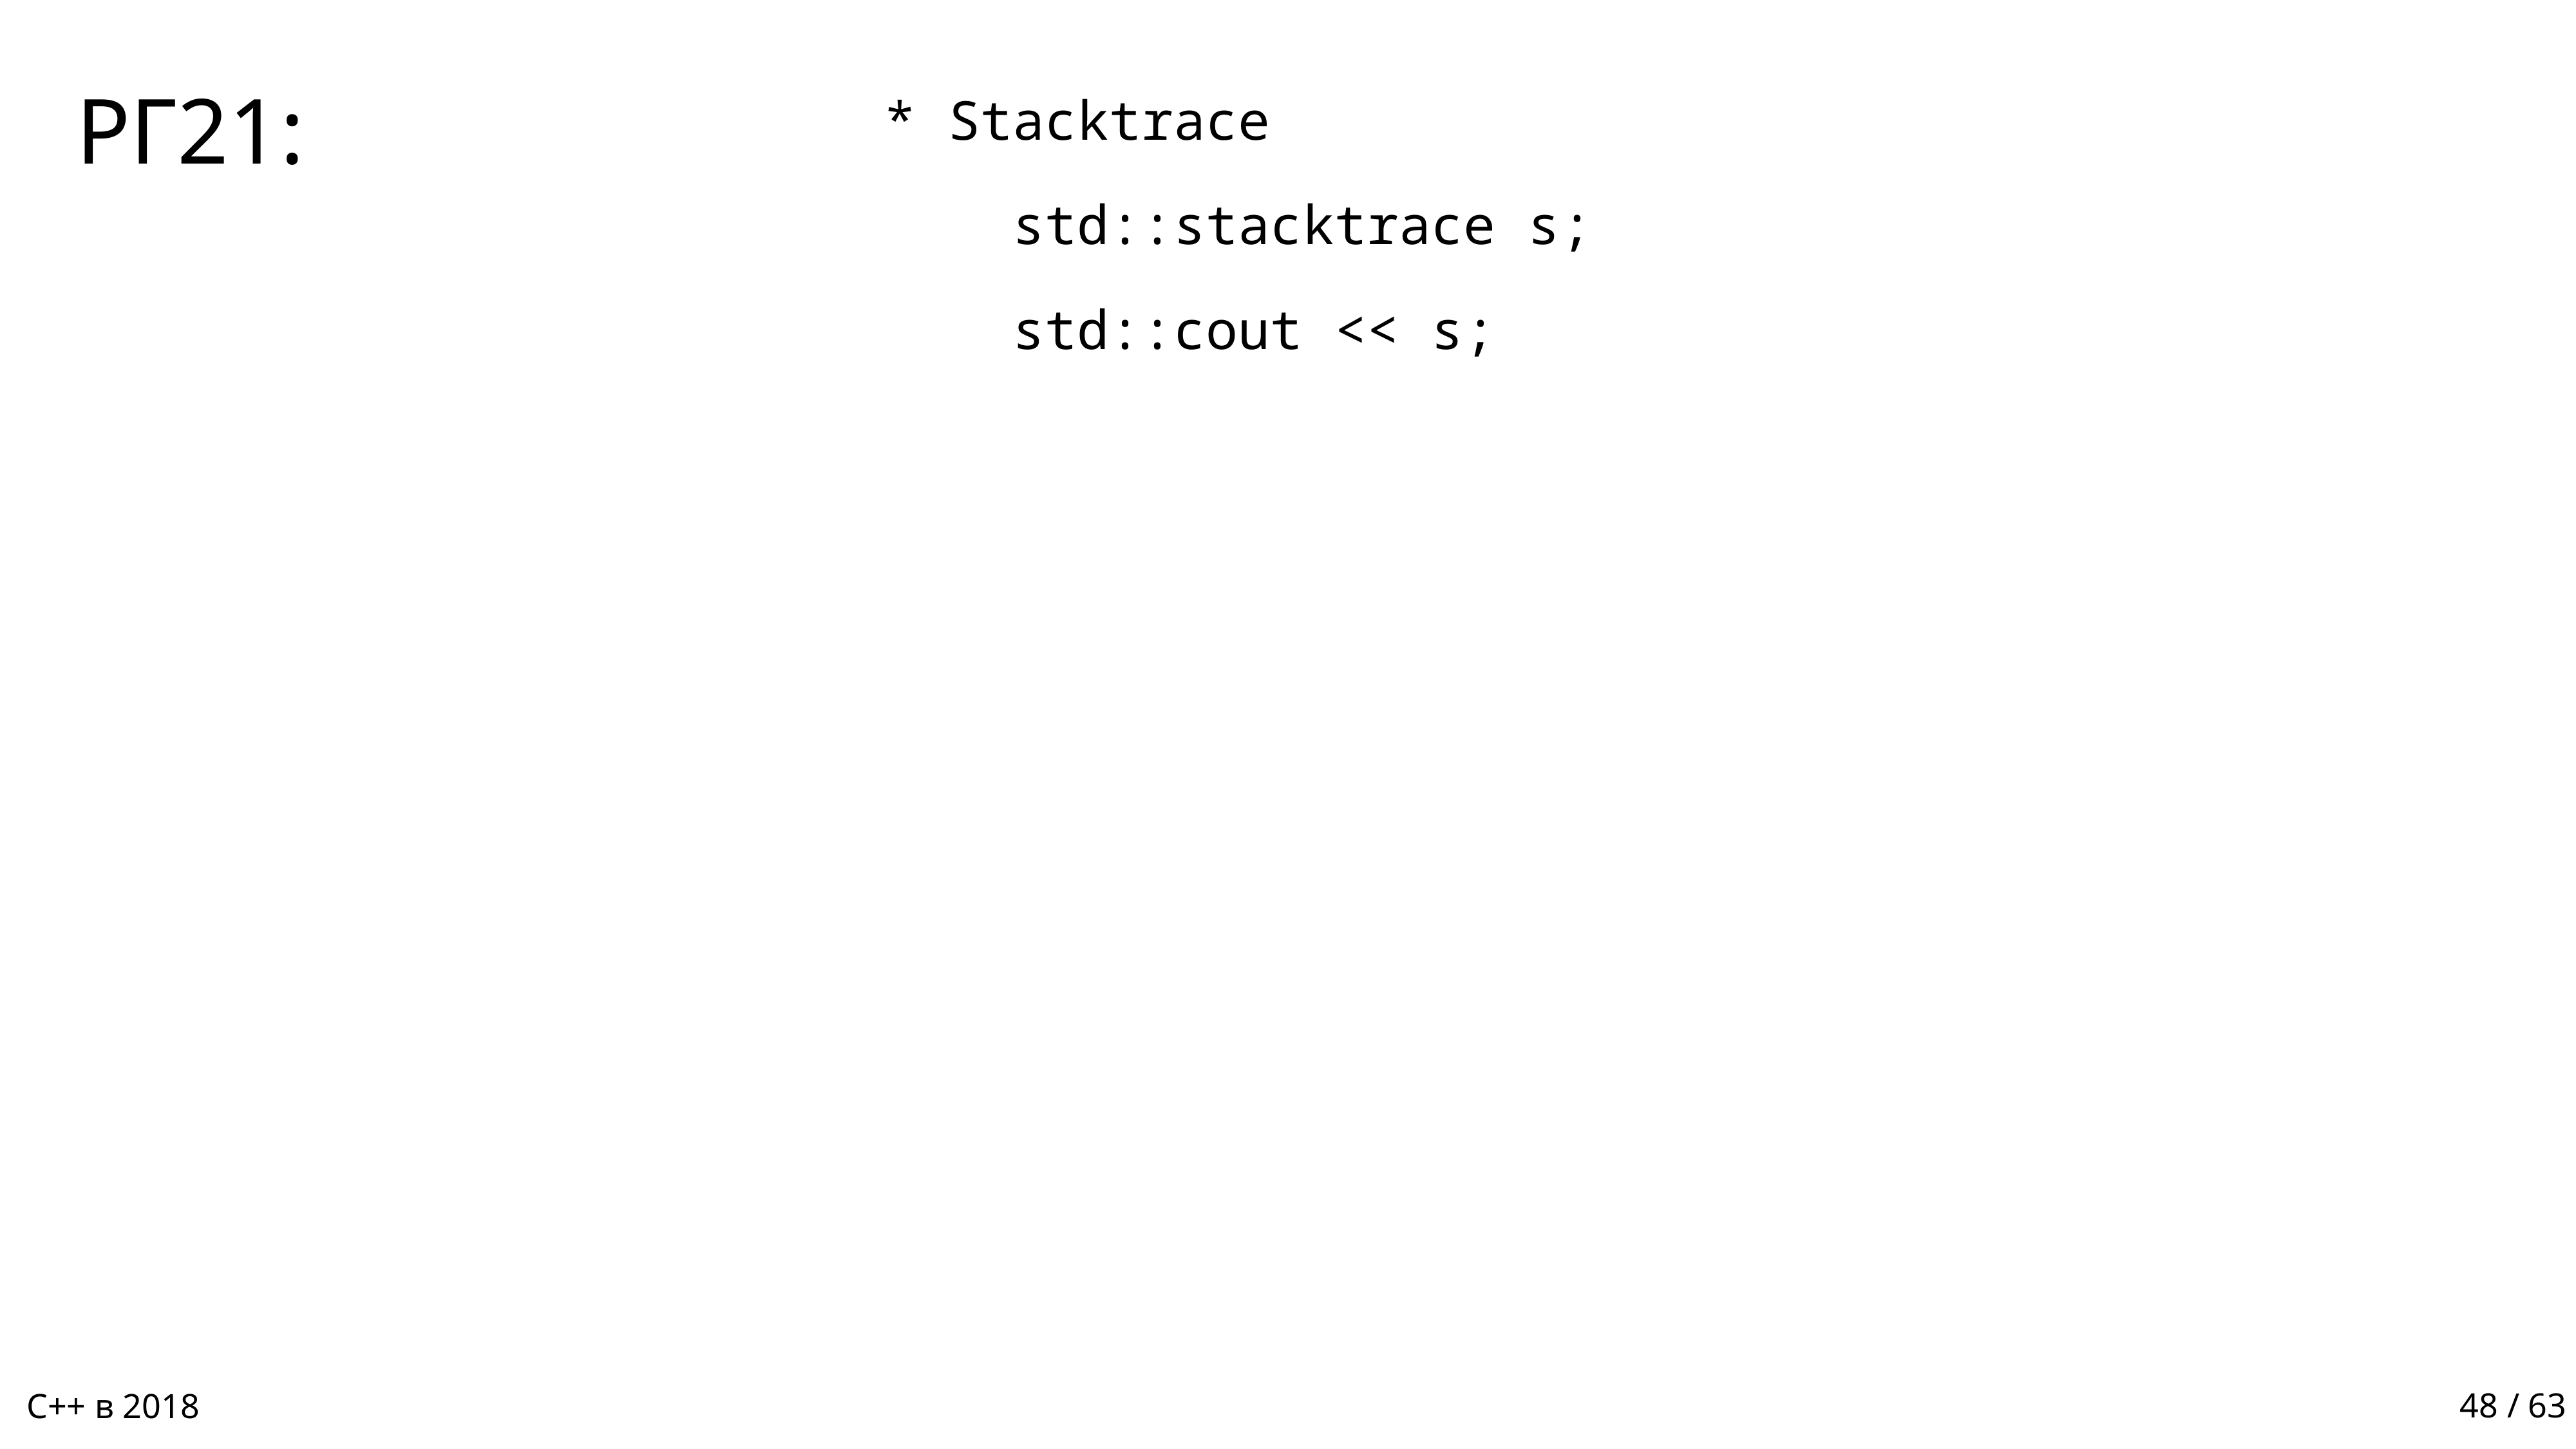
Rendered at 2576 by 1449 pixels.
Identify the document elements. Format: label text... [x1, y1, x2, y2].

list C++ в 2018 [17, 1376, 1114, 1431]
title РГ21: [66, 81, 802, 486]
list <number> / 63 [1479, 1376, 2576, 1431]
list * Stacktrace std::stacktrace s; std::cout << s; [875, 81, 2460, 1249]
